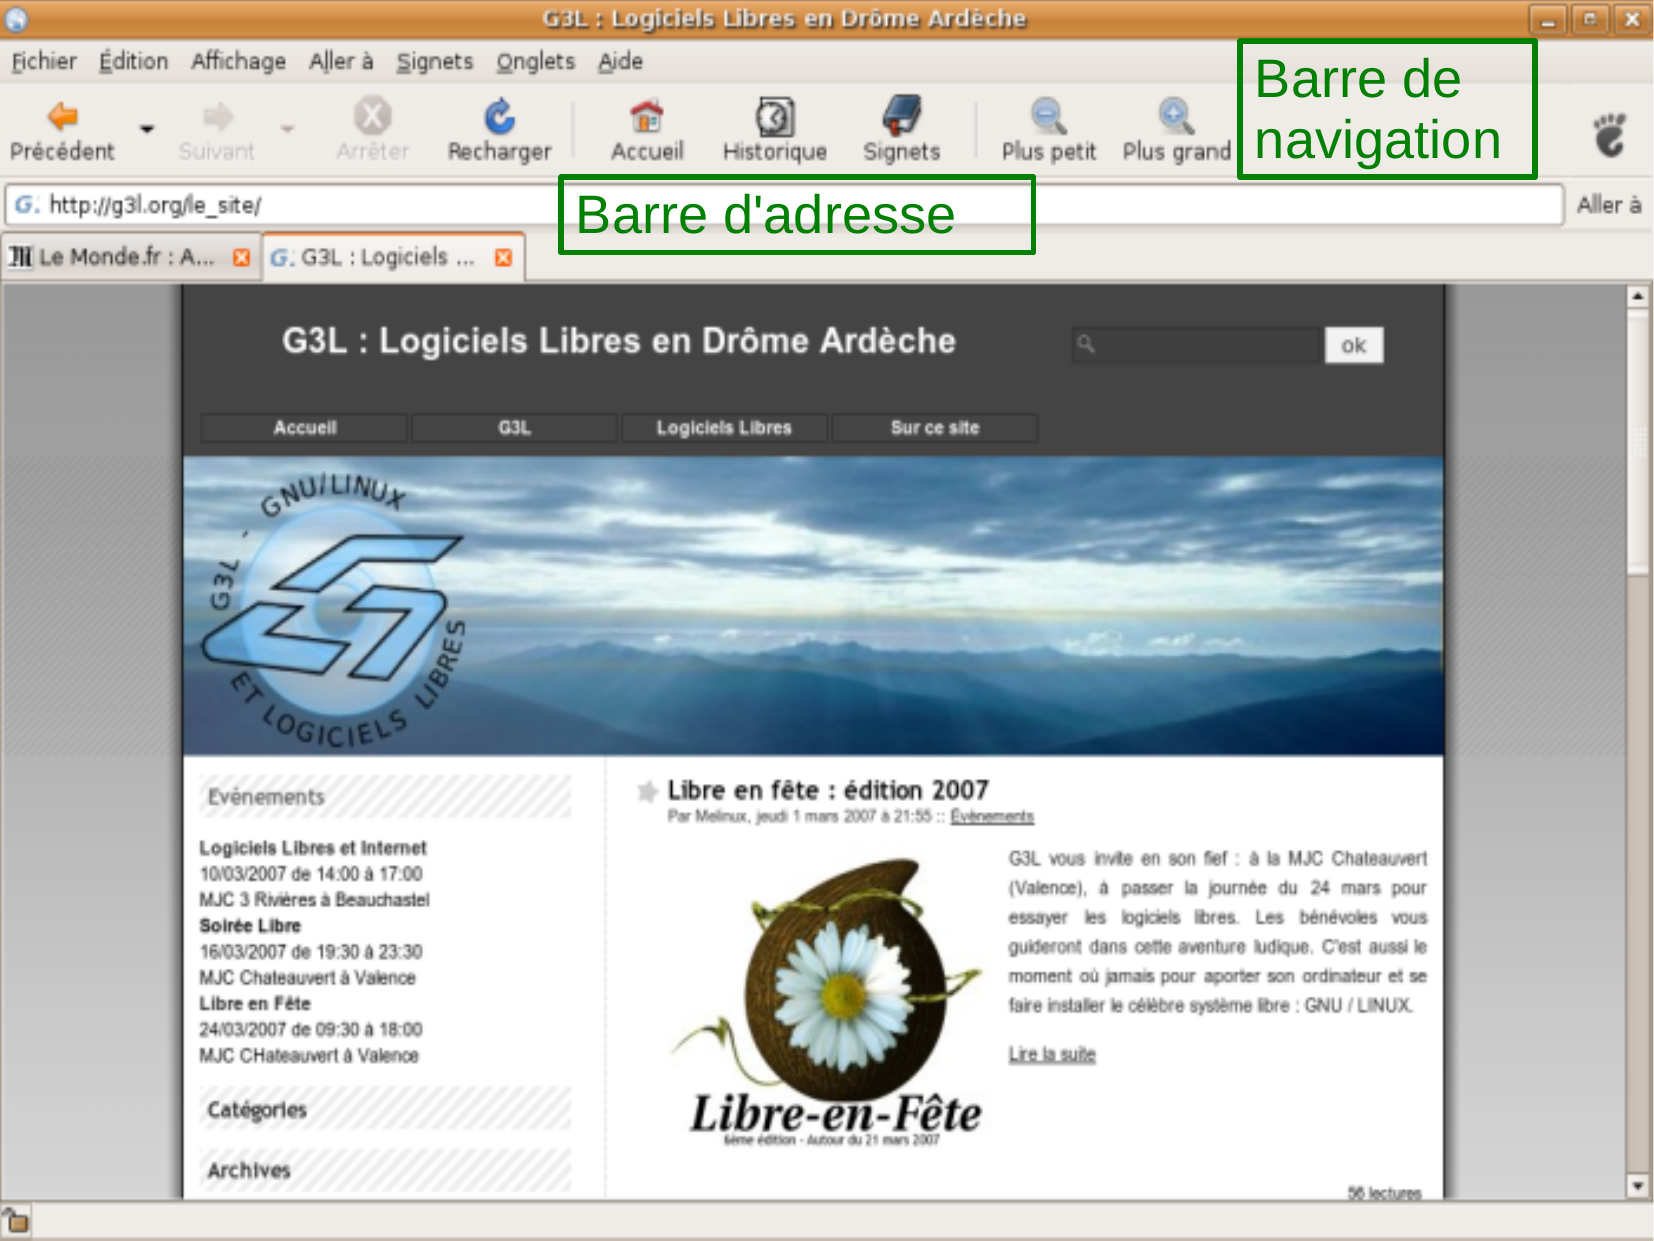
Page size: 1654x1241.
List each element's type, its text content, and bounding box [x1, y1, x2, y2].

text_box Barre de navigation [1240, 41, 1536, 178]
text_box [887, 206, 918, 277]
text_box Barre d'adresse [561, 177, 1034, 253]
picture [0, 0, 1654, 1241]
